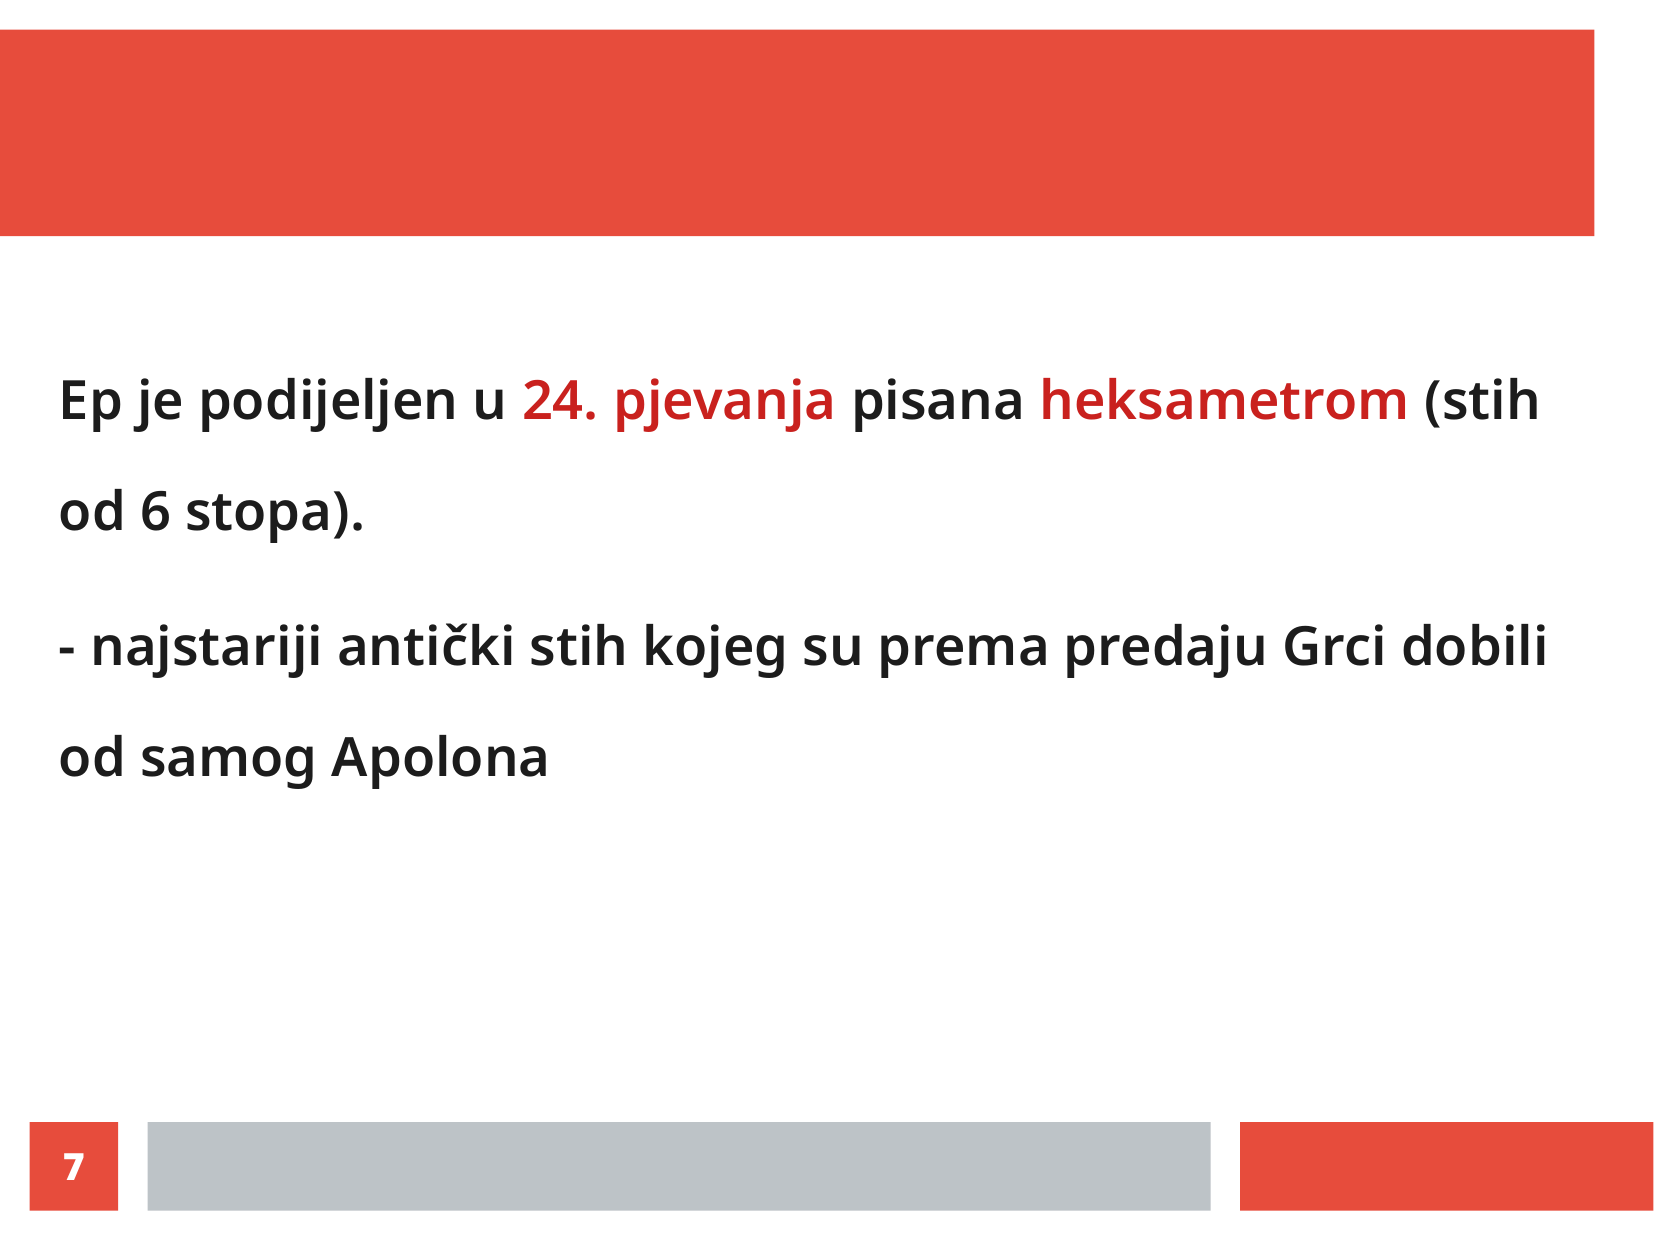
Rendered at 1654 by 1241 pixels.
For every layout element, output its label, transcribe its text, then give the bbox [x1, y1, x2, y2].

list Ep je podijeljen u 24. pjevanja pisana heksametrom (stih od 6 stopa). - najstariji antički stih kojeg su prema predaju Grci dobili od samog Apolona [59, 324, 1565, 1093]
